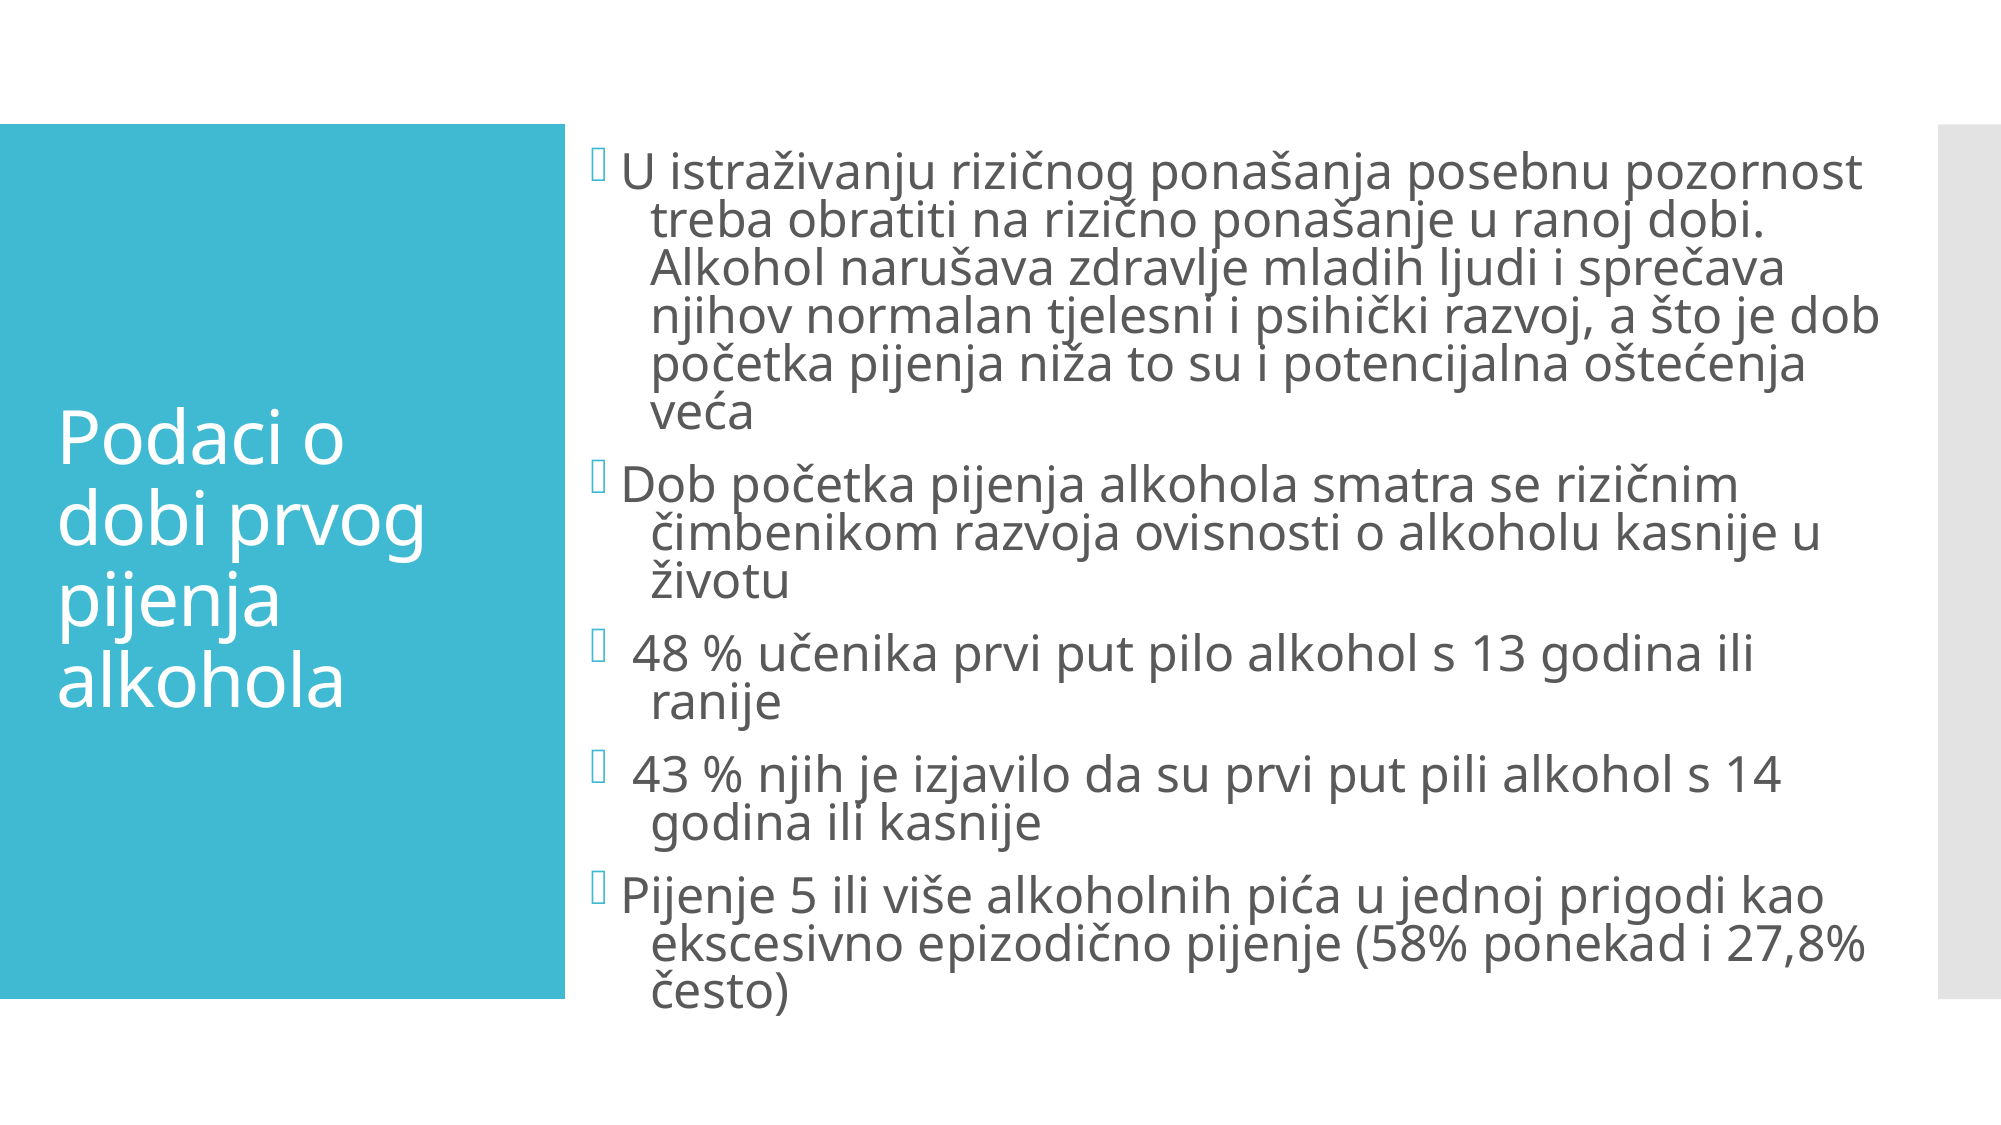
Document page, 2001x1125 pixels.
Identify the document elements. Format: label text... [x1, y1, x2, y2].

list U istraživanju rizičnog ponašanja posebnu pozornost treba obratiti na rizično ponašanje u ranoj dobi. Alkohol narušava zdravlje mladih ljudi i sprečava njihov normalan tjelesni i psihički razvoj, a što je dob početka pijenja niža to su i potencijalna oštećenja veća Dob početka pijenja alkohola smatra se rizičnim čimbenikom razvoja ovisnosti o alkoholu kasnije u životu 48 % učenika prvi put pilo alkohol s 13 godina ili ranije 43 % njih je izjavilo da su prvi put pili alkohol s 14 godina ili kasnije Pijenje 5 ili više alkoholnih pića u jednoj prigodi kao ekscesivno epizodično pijenje (58% ponekad i 27,8% često) [575, 104, 1909, 1066]
title Podaci o dobi prvog pijenja alkohola [41, 184, 526, 940]
